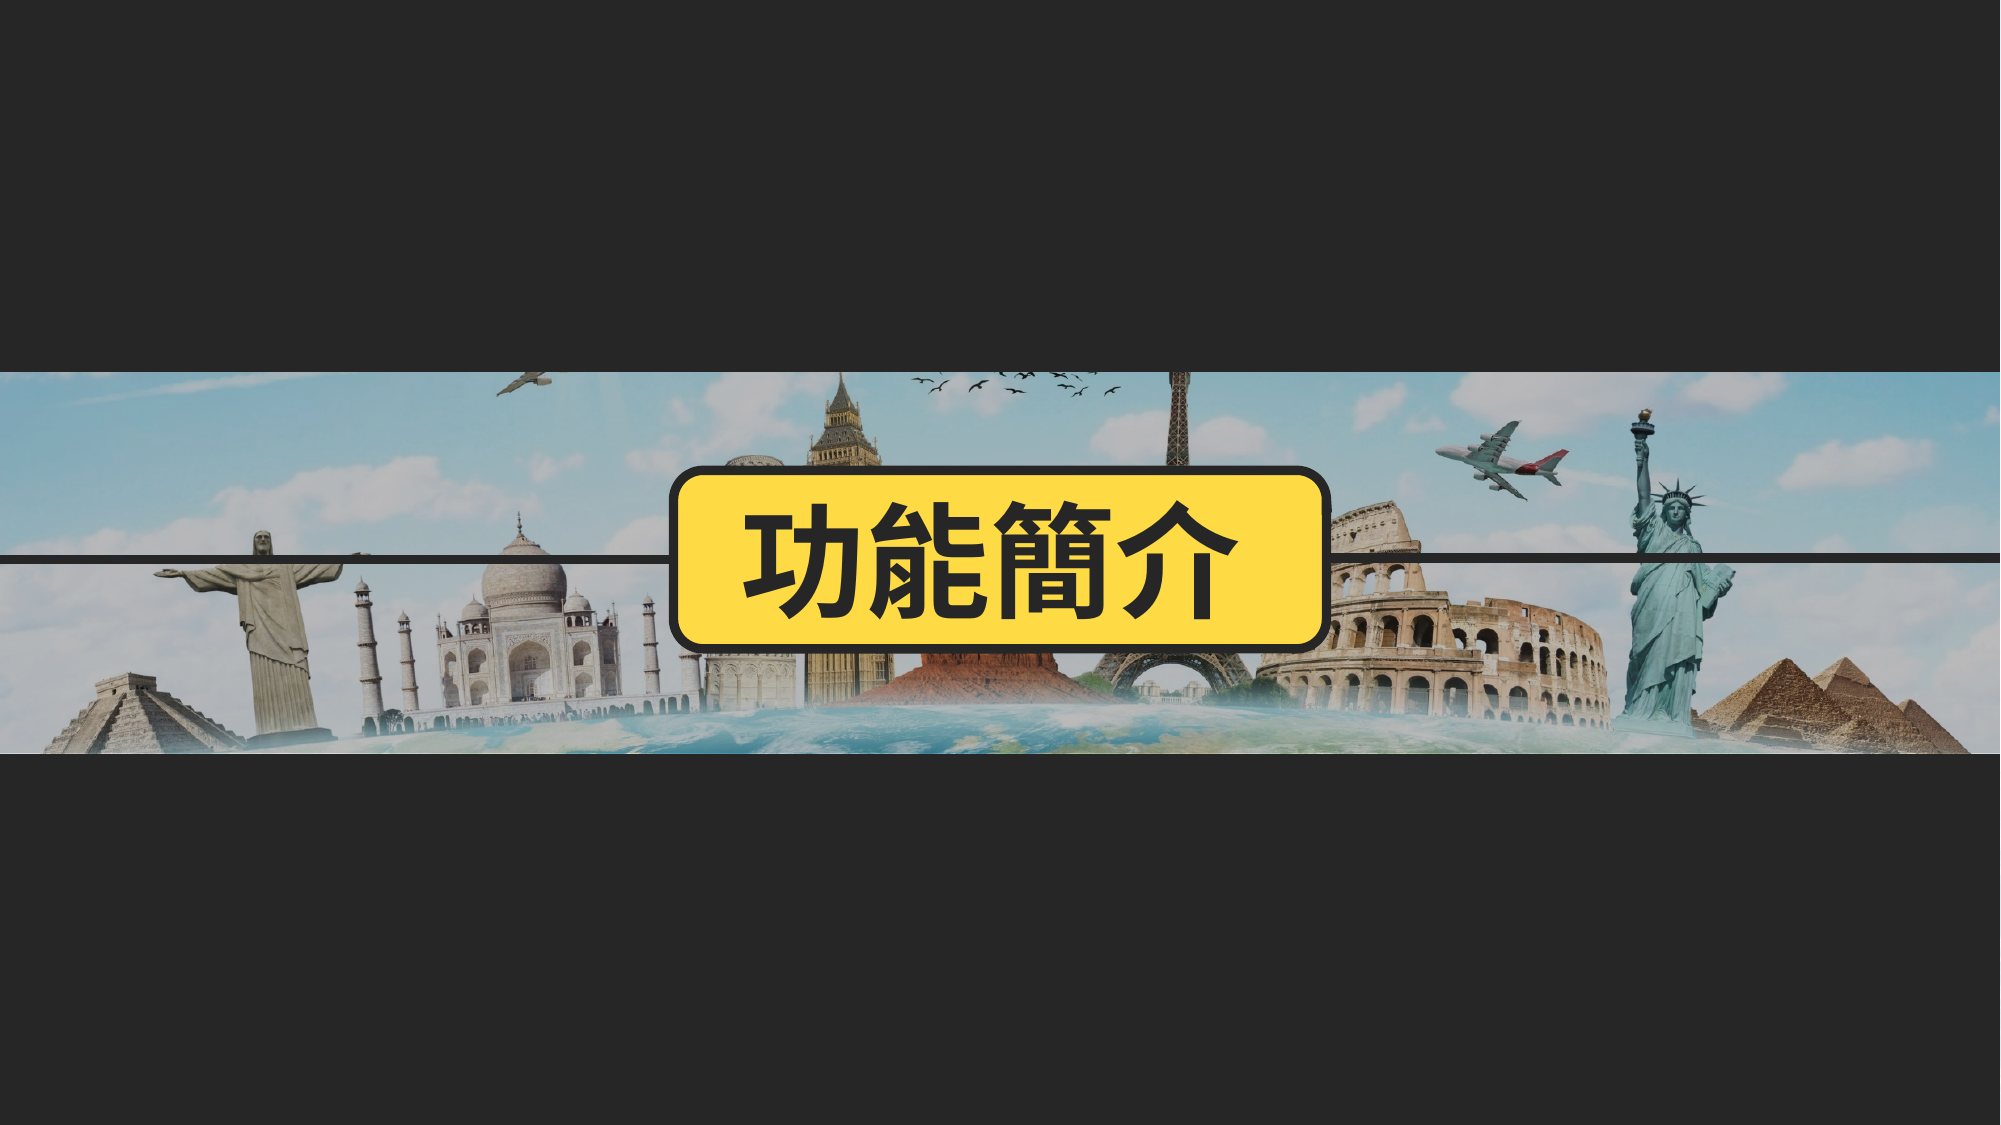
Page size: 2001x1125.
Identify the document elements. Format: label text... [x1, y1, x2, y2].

text_box 功能簡介 [725, 476, 1275, 643]
text_box [0, 0, 2000, 555]
text_box [0, 563, 2000, 1125]
text_box [679, 476, 1321, 644]
